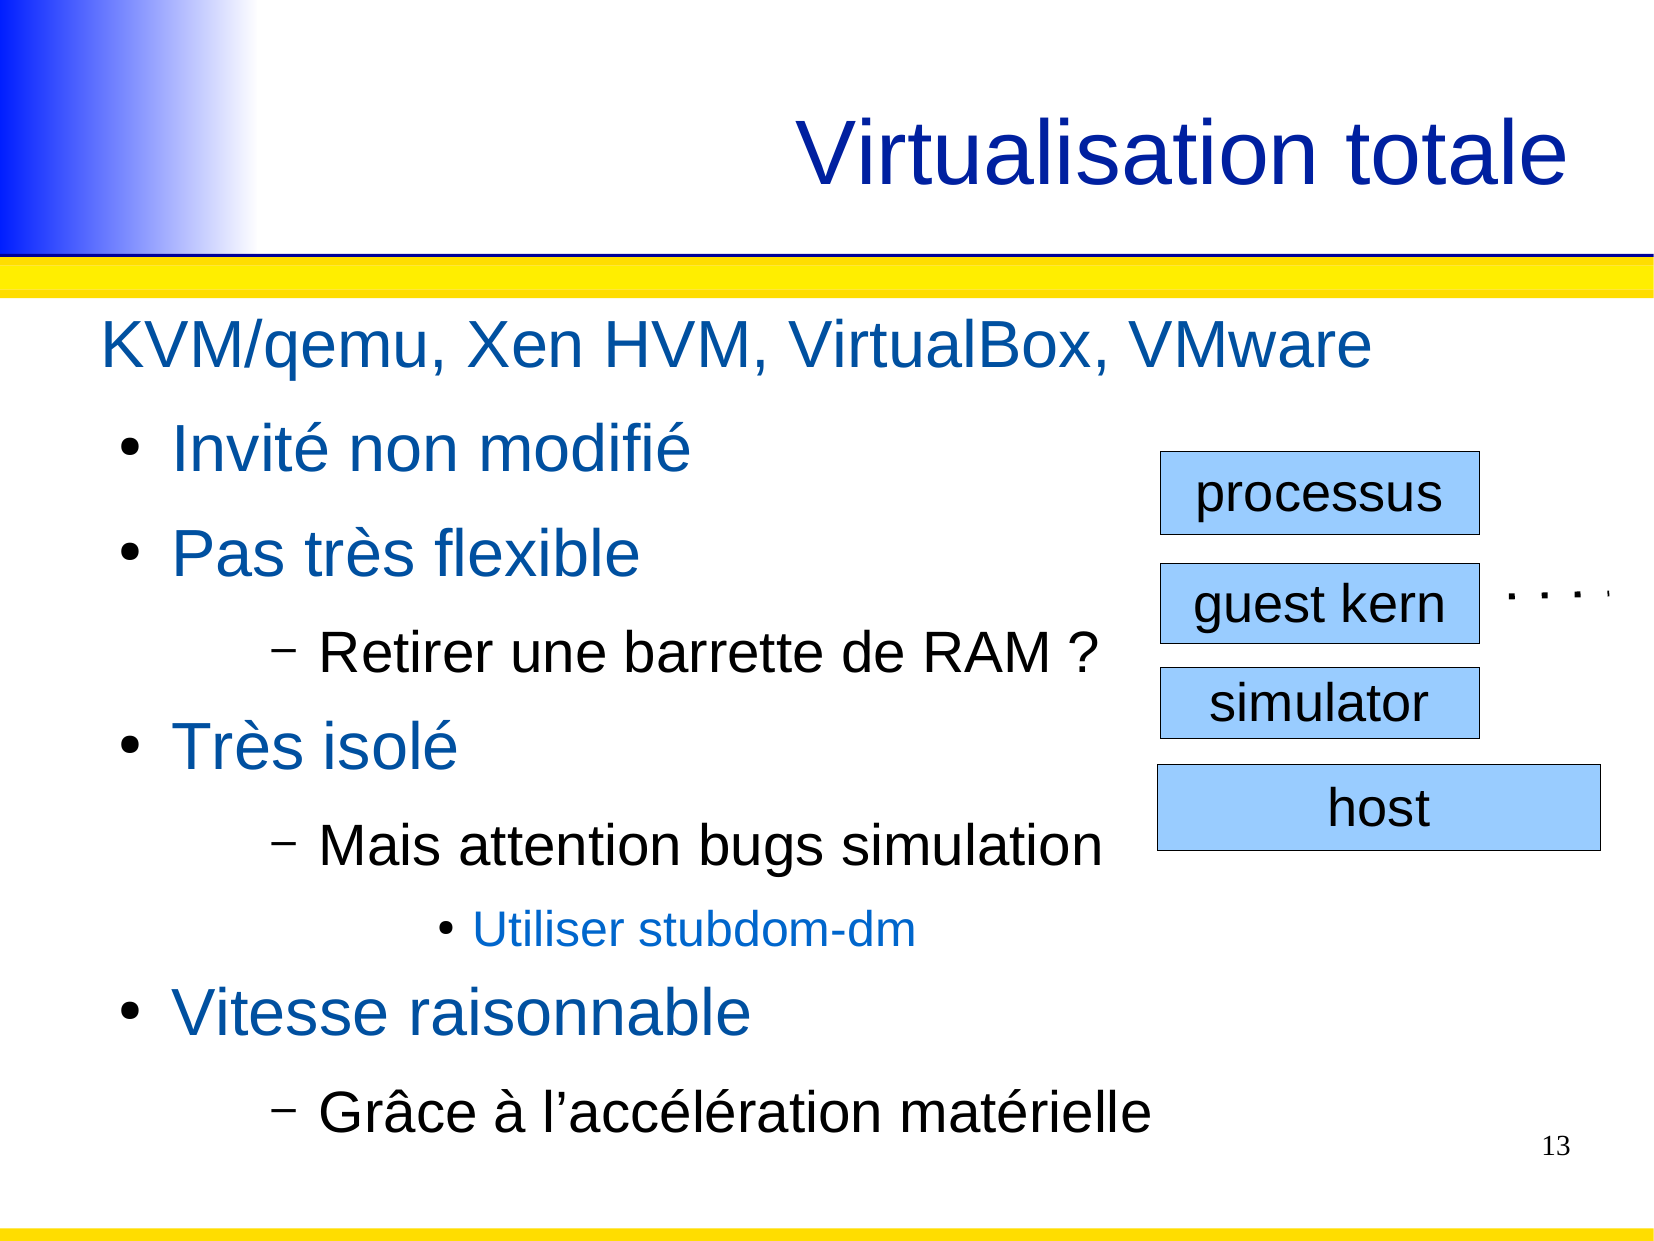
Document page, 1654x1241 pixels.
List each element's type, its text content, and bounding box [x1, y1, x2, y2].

title Virtualisation totale [372, 49, 1571, 257]
text_box guest kern [1160, 563, 1480, 644]
text_box host [1157, 764, 1601, 851]
text_box processus [1160, 451, 1480, 535]
text_box simulator [1160, 667, 1480, 739]
list KVM/qemu, Xen HVM, VirtualBox, VMware Invité non modifié Pas très flexible Retirer une barrette de RAM ? Très isolé Mais attention bugs simulation Utiliser stubdom-dm Vitesse raisonnable Grâce à l’accélération matérielle [82, 307, 1571, 1145]
